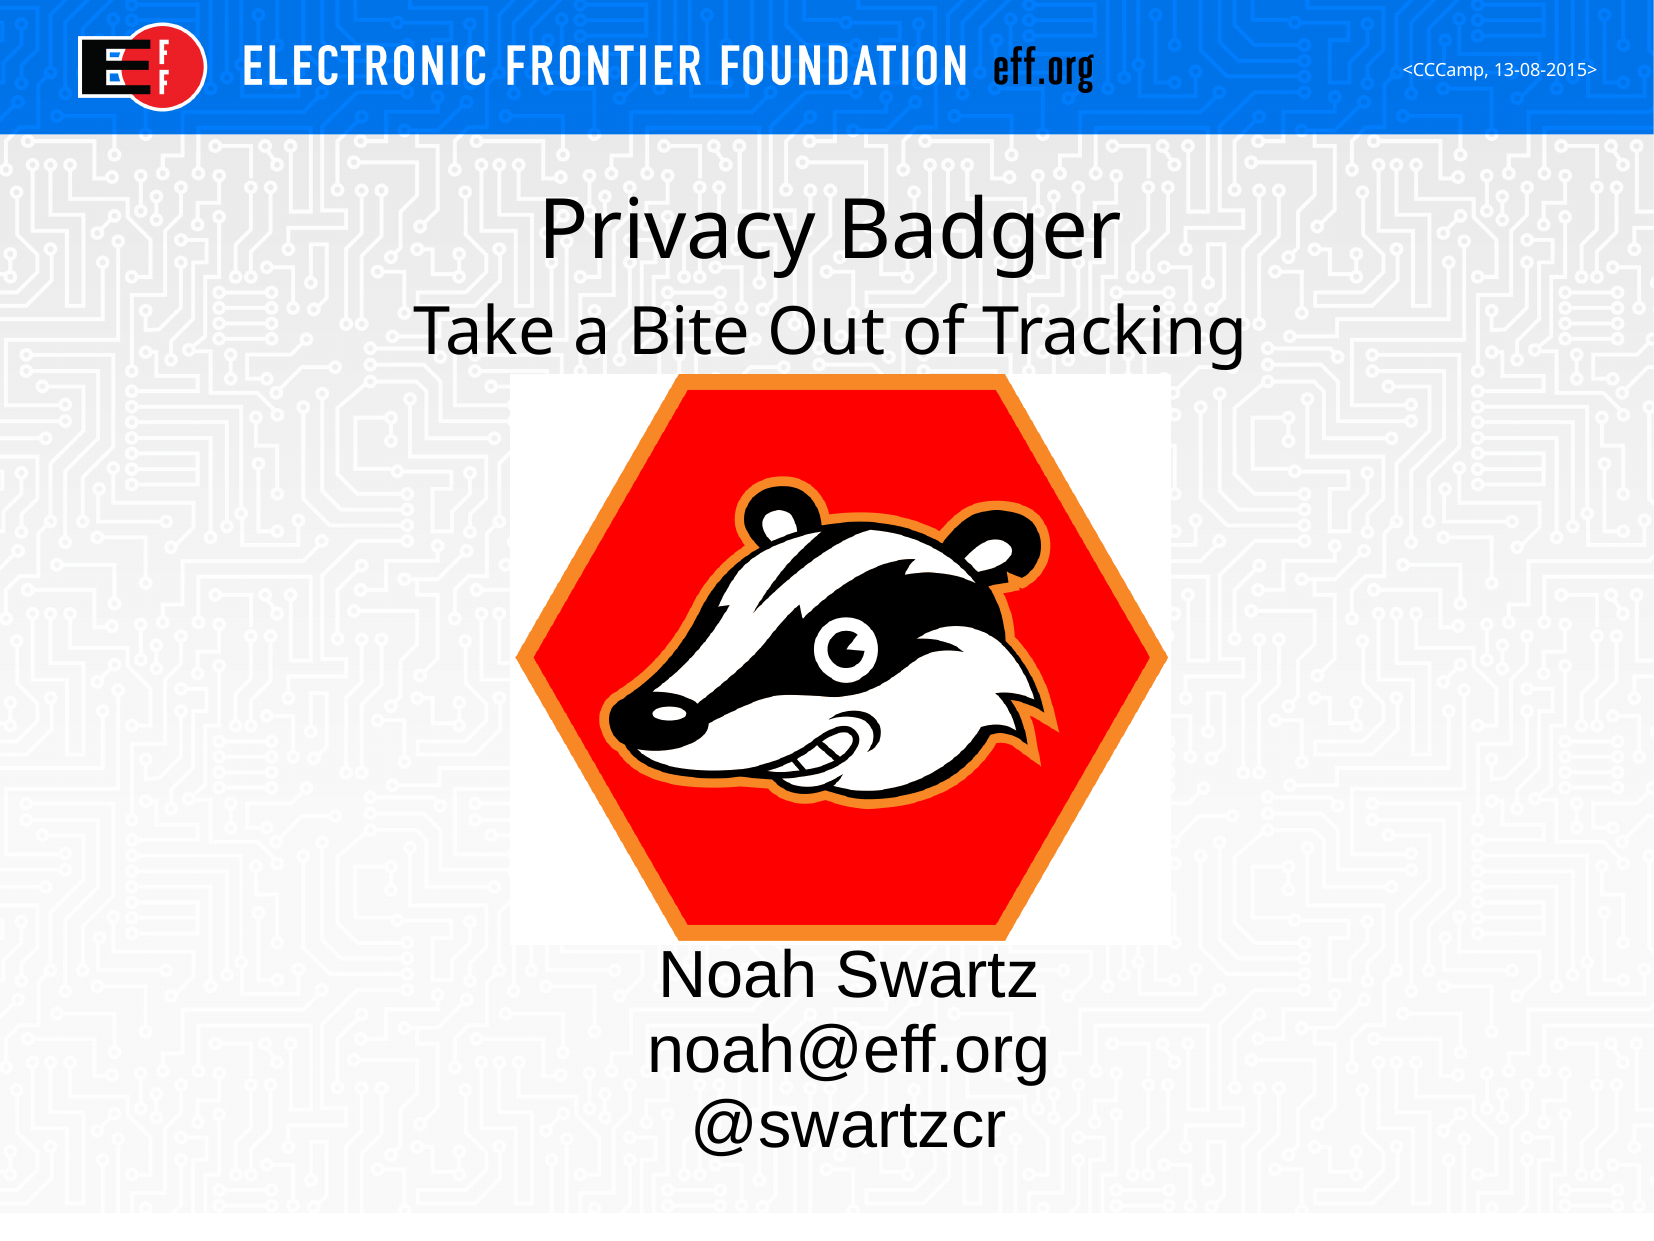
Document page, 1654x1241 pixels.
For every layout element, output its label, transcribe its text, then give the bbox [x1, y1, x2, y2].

title Privacy Badger Take a Bite Out of Tracking [86, 167, 1576, 376]
subtitle Noah Swartz noah@eff.org @swartzcr [105, 930, 1594, 1170]
picture [0, 0, 1654, 1213]
